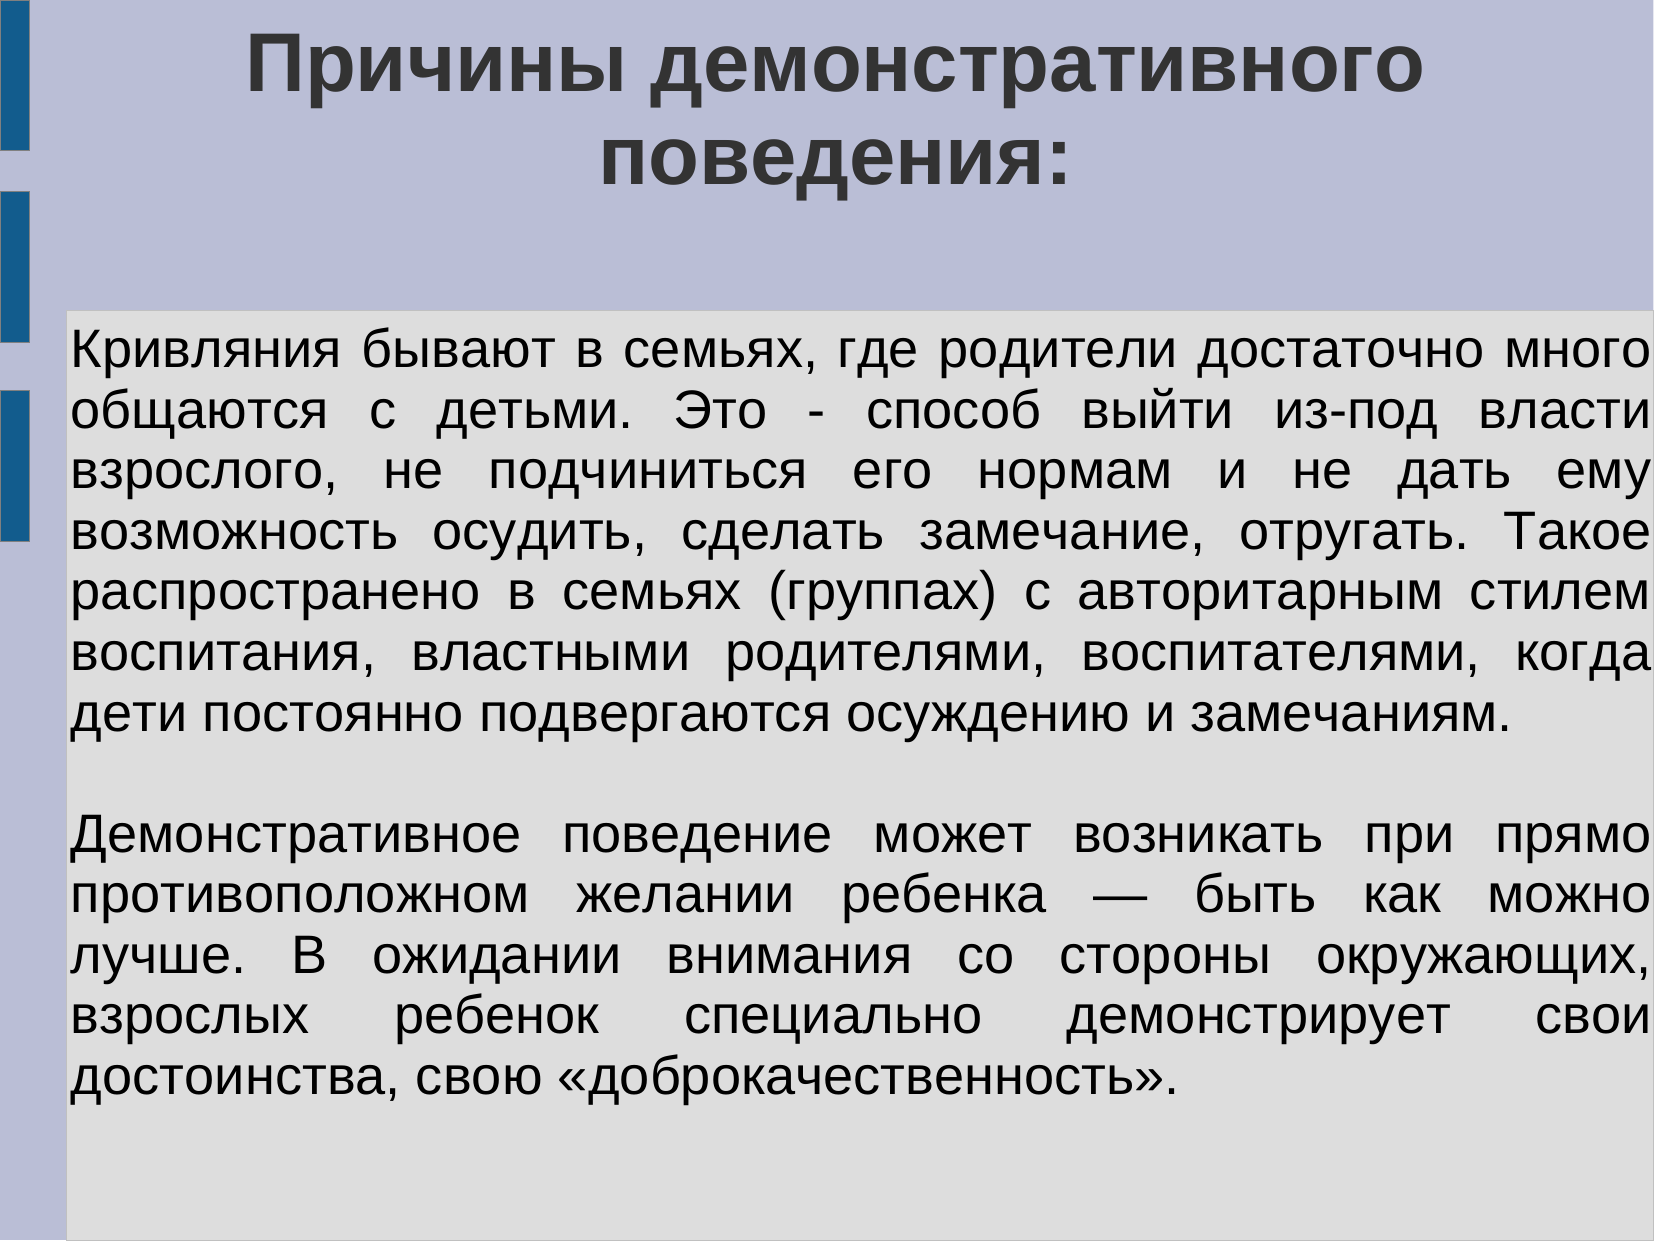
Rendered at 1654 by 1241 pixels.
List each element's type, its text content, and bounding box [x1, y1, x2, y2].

title Причины демонстративного поведения: [129, 5, 1543, 213]
list Кривляния бывают в семьях, где родители достаточно много общаются с детьми. Это - способ выйти из-под власти взрослого, не подчиниться его нормам и не дать ему возможность осудить, сделать замечание, отругать. Такое распространено в семьях (группах) с авторитарным стилем воспитания, властными родителями, воспитателями, когда дети постоянно подвергаются осуждению и замечаниям. Демонстративное поведение может возникать при прямо противоположном желании ребенка — быть как можно лучше. В ожидании внимания со стороны окружающих, взрослых ребенок специально демонстрирует свои достоинства, свою «доброкачественность». [0, 318, 1654, 1241]
